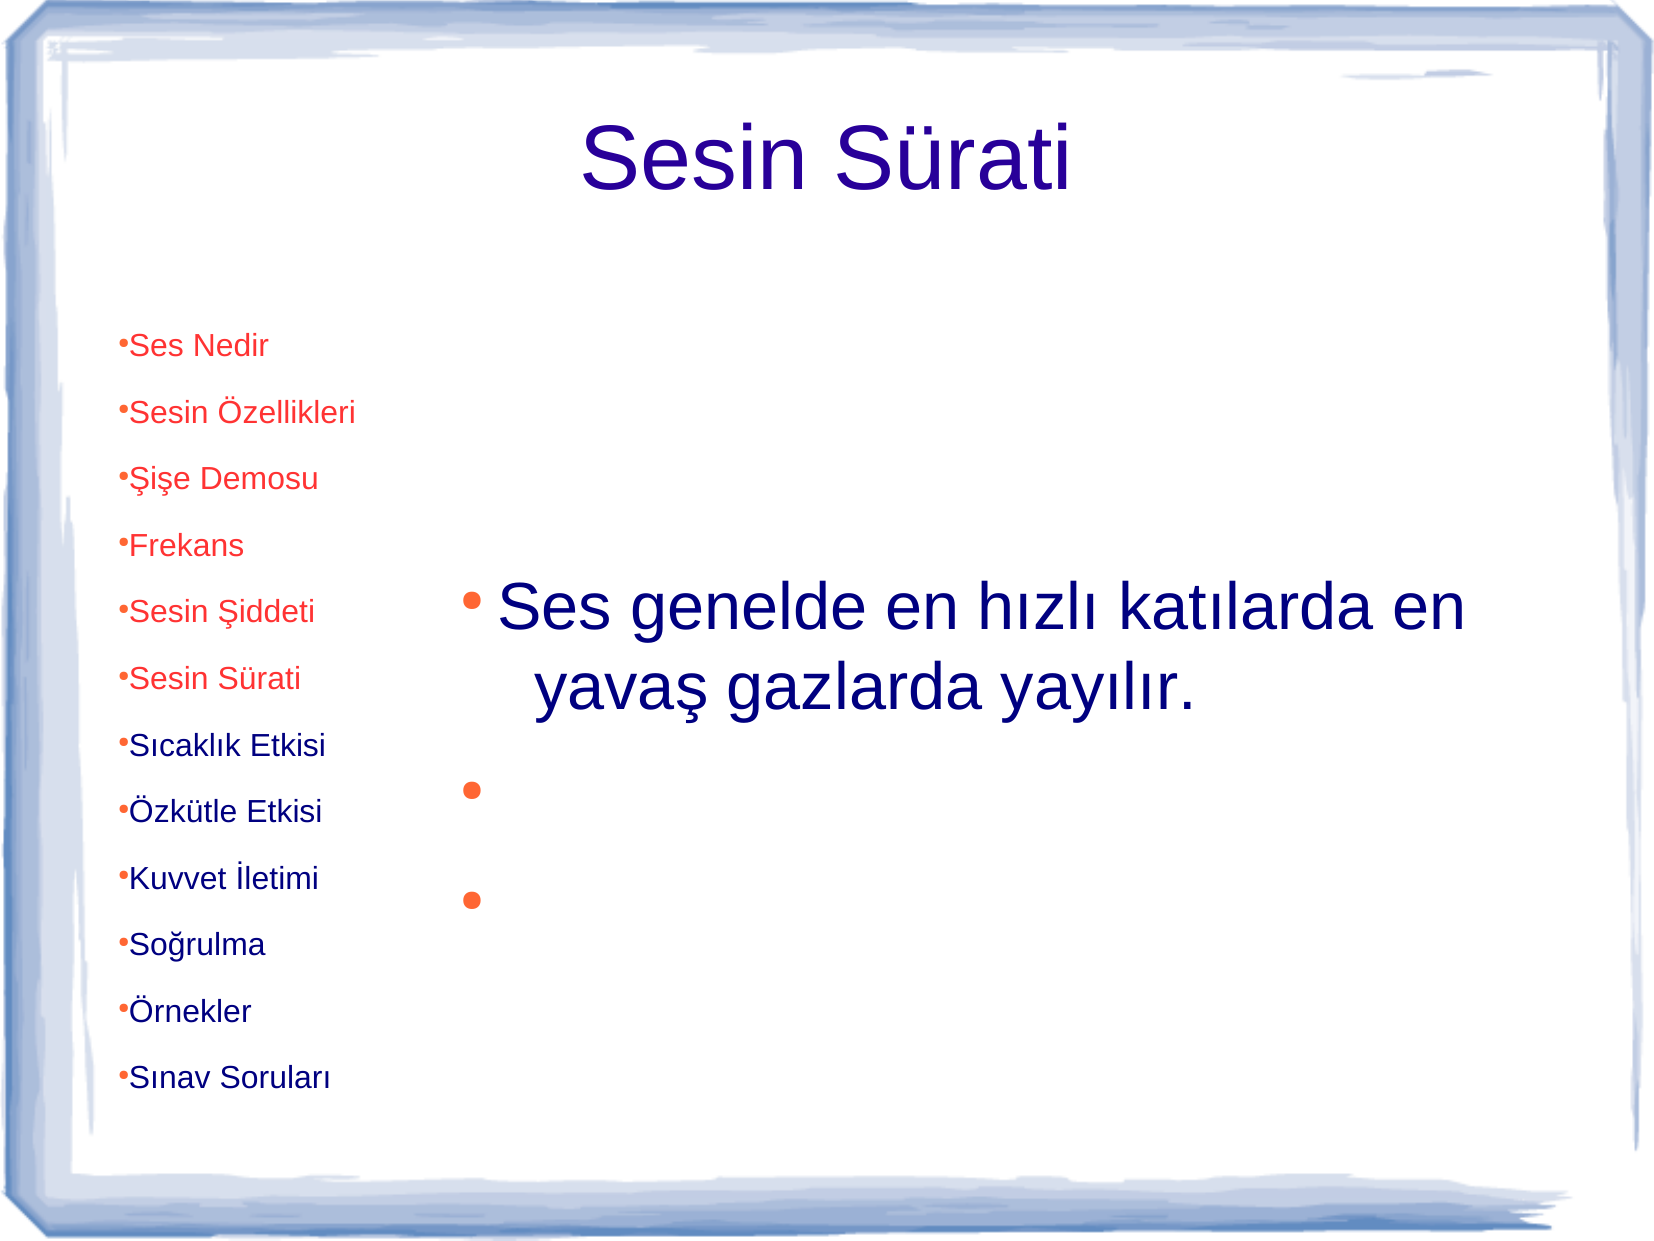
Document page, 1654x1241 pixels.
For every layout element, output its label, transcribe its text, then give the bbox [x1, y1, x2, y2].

text_box Sesin Sürati [82, 49, 1571, 257]
list Ses Nedir Sesin Özellikleri Şişe Demosu Frekans Sesin Şiddeti Sesin Sürati Sıcaklık Etkisi Özkütle Etkisi Kuvvet İletimi Soğrulma Örnekler Sınav Soruları [118, 324, 438, 1097]
list Ses genelde en hızlı katılarda en yavaş gazlarda yayılır. [460, 453, 1571, 844]
